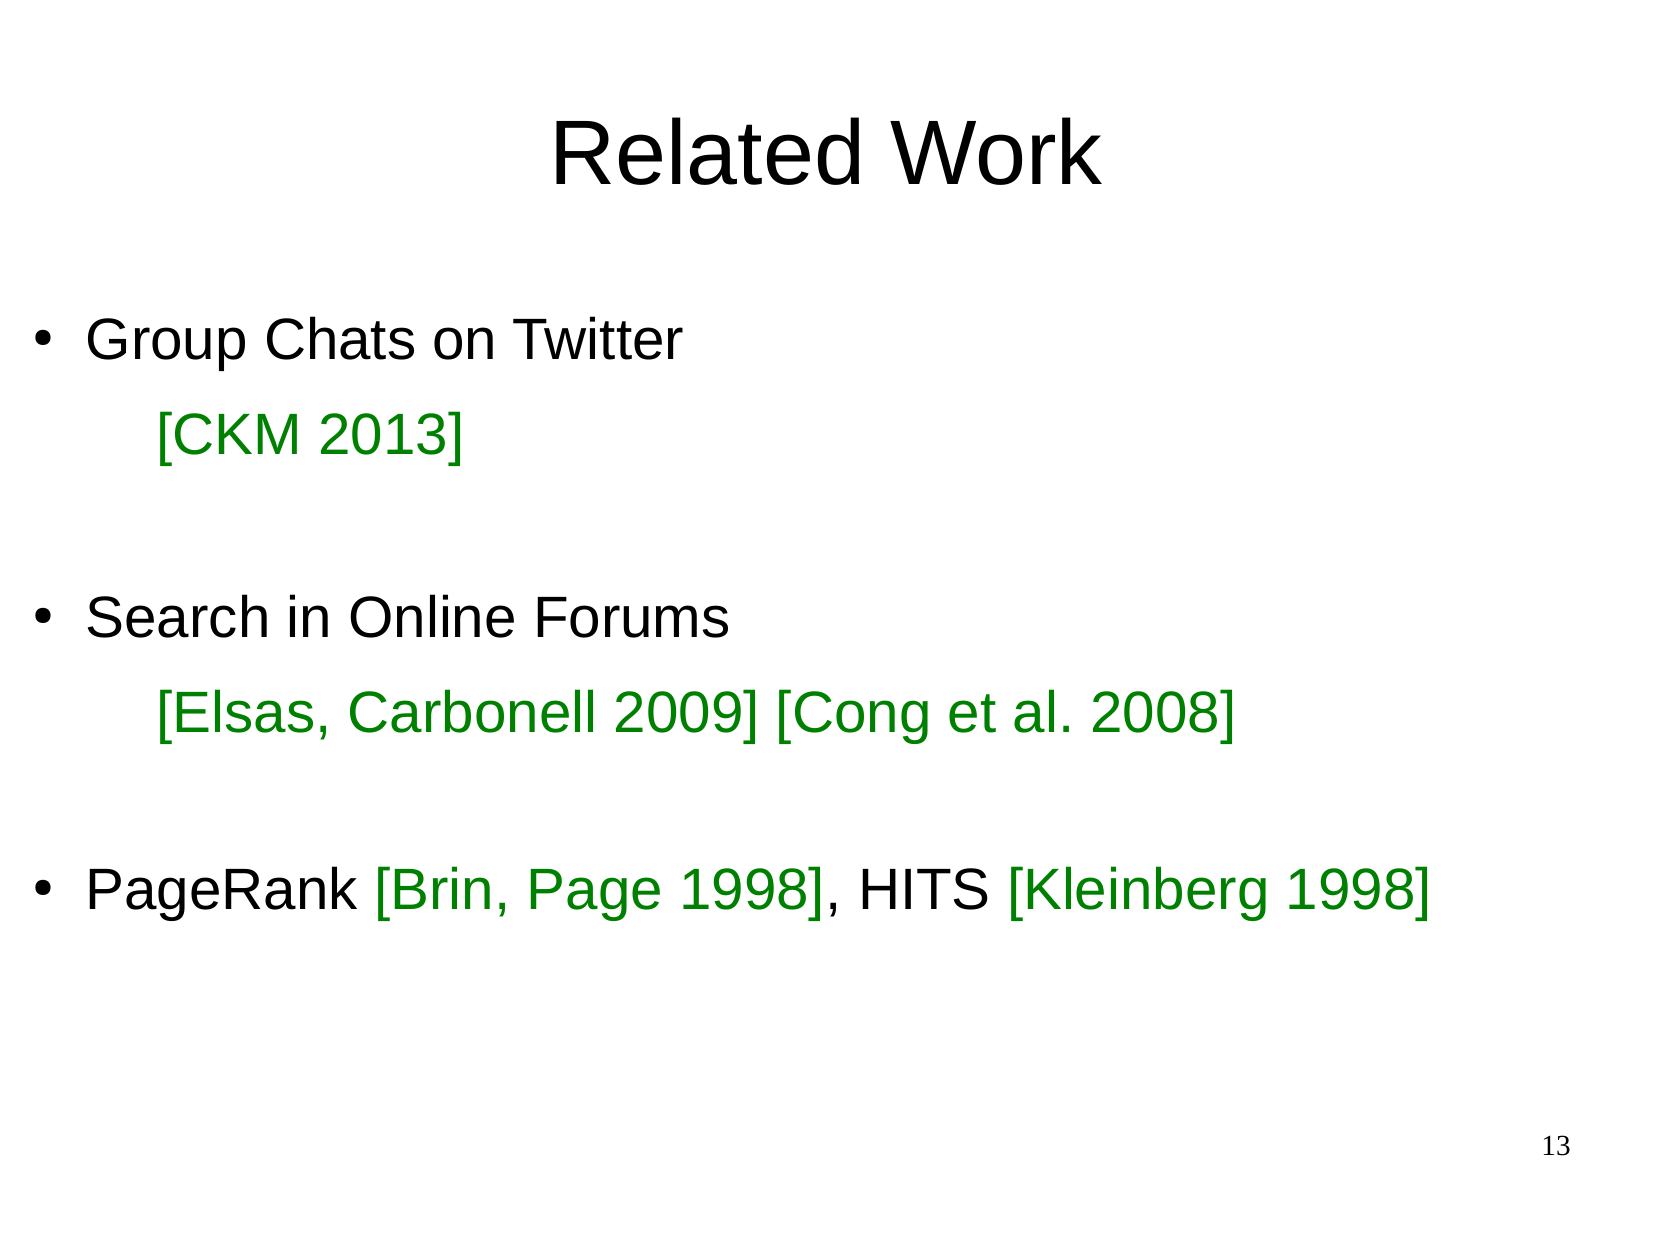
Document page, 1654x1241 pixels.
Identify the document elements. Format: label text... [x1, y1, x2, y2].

list Group Chats on Twitter [CKM 2013] Search in Online Forums [Elsas, Carbonell 2009] [Cong et al. 2008] PageRank [Brin, Page 1998], HITS [Kleinberg 1998] [14, 212, 1620, 1170]
title Related Work [82, 49, 1571, 212]
